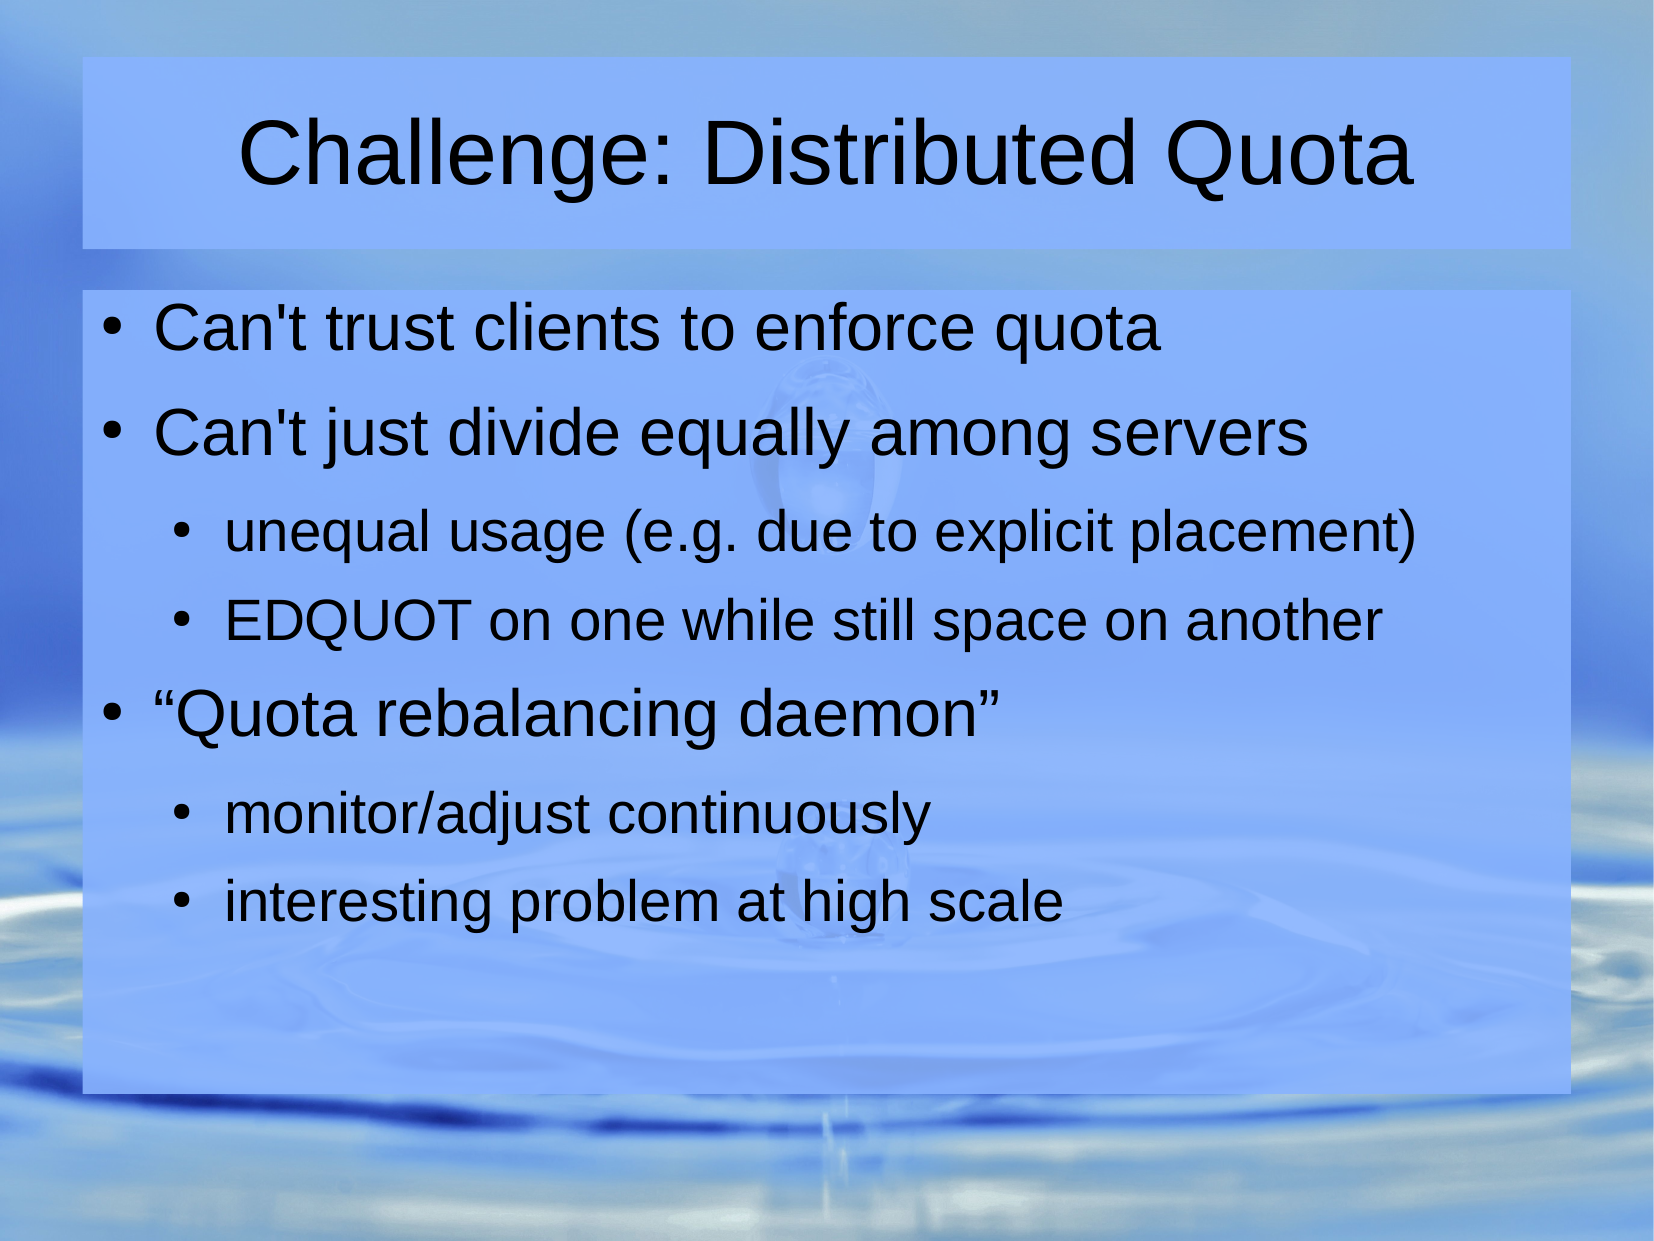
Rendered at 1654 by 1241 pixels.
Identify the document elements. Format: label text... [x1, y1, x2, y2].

picture [0, 0, 1654, 1241]
title Challenge: Distributed Quota [82, 56, 1571, 250]
list Can't trust clients to enforce quota Can't just divide equally among servers unequal usage (e.g. due to explicit placement) EDQUOT on one while still space on another “Quota rebalancing daemon” monitor/adjust continuously interesting problem at high scale [82, 290, 1571, 1094]
